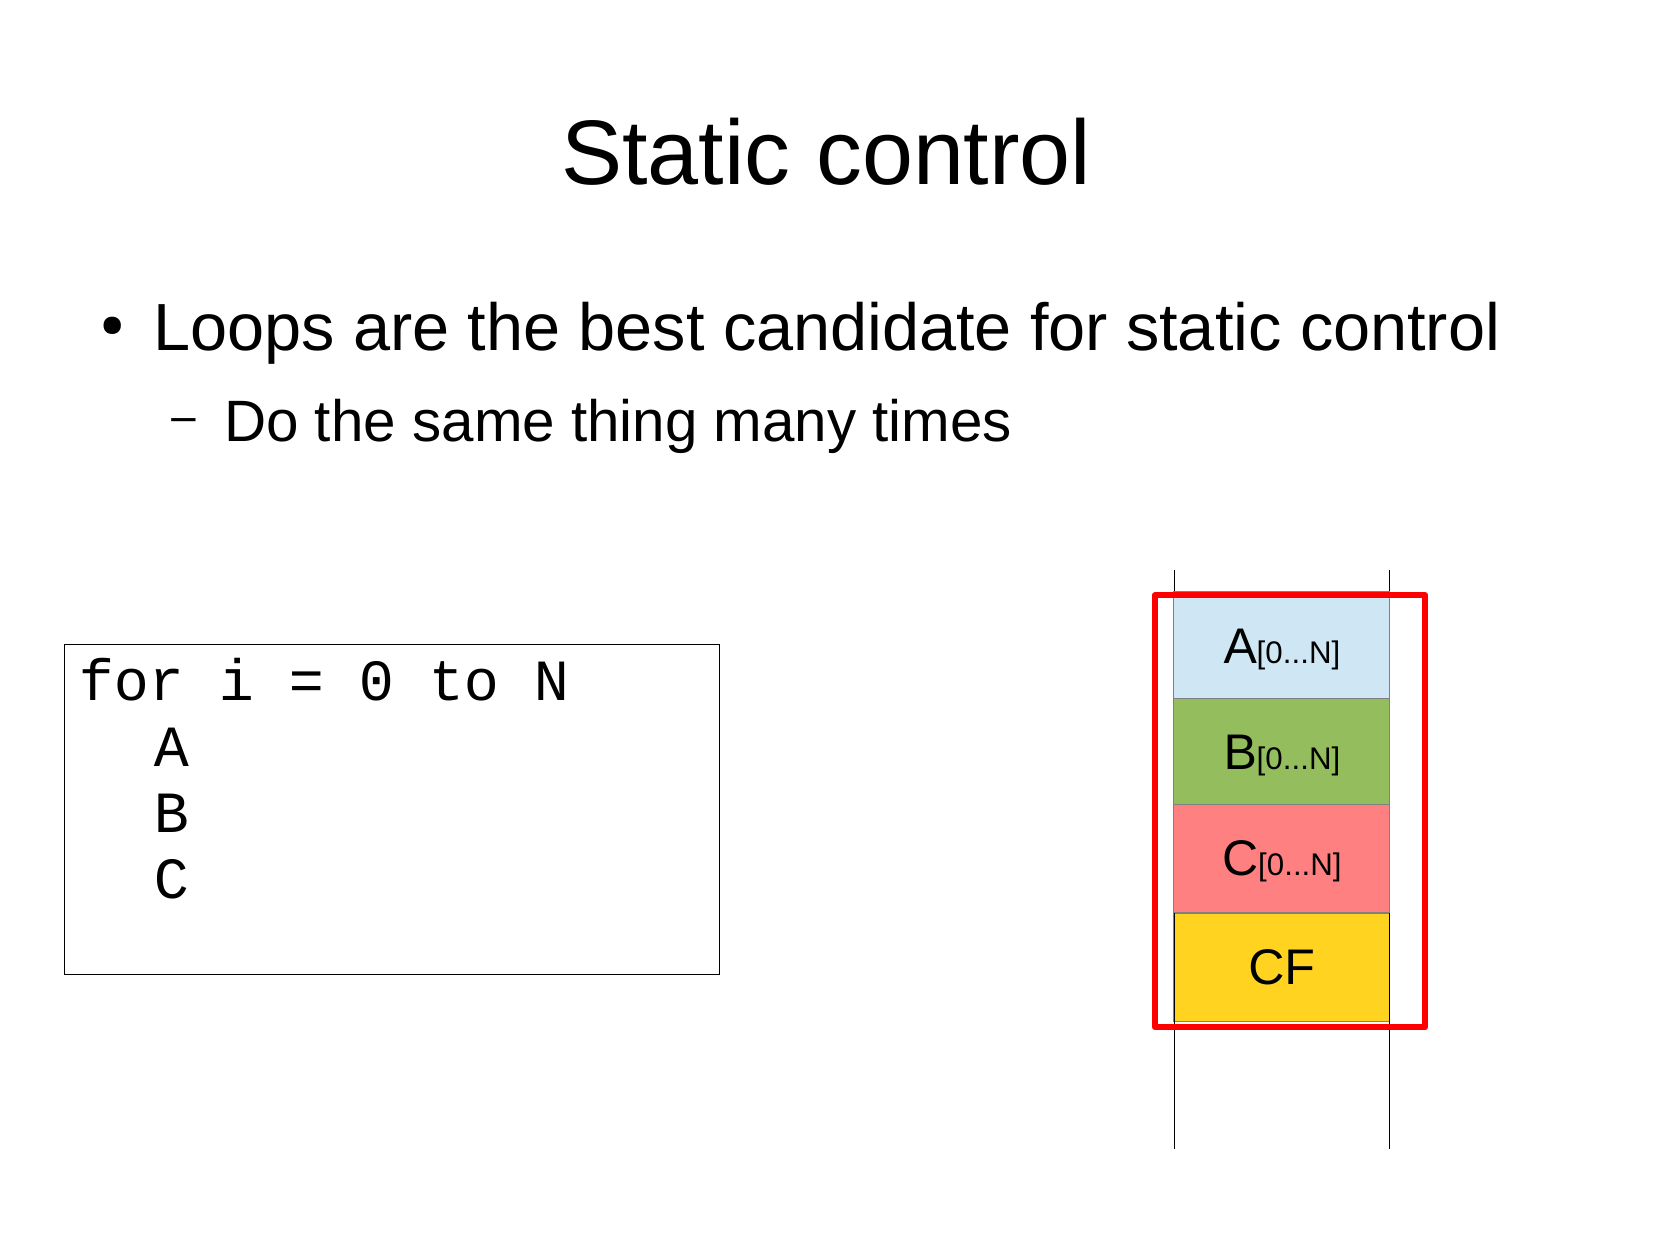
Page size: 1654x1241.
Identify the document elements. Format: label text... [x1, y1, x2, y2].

title Static control [82, 49, 1571, 257]
text_box for i = 0 to N A B C [64, 644, 720, 975]
text_box CF [1175, 1010, 1389, 1022]
list Loops are the best candidate for static control Do the same thing many times [82, 290, 1538, 1010]
